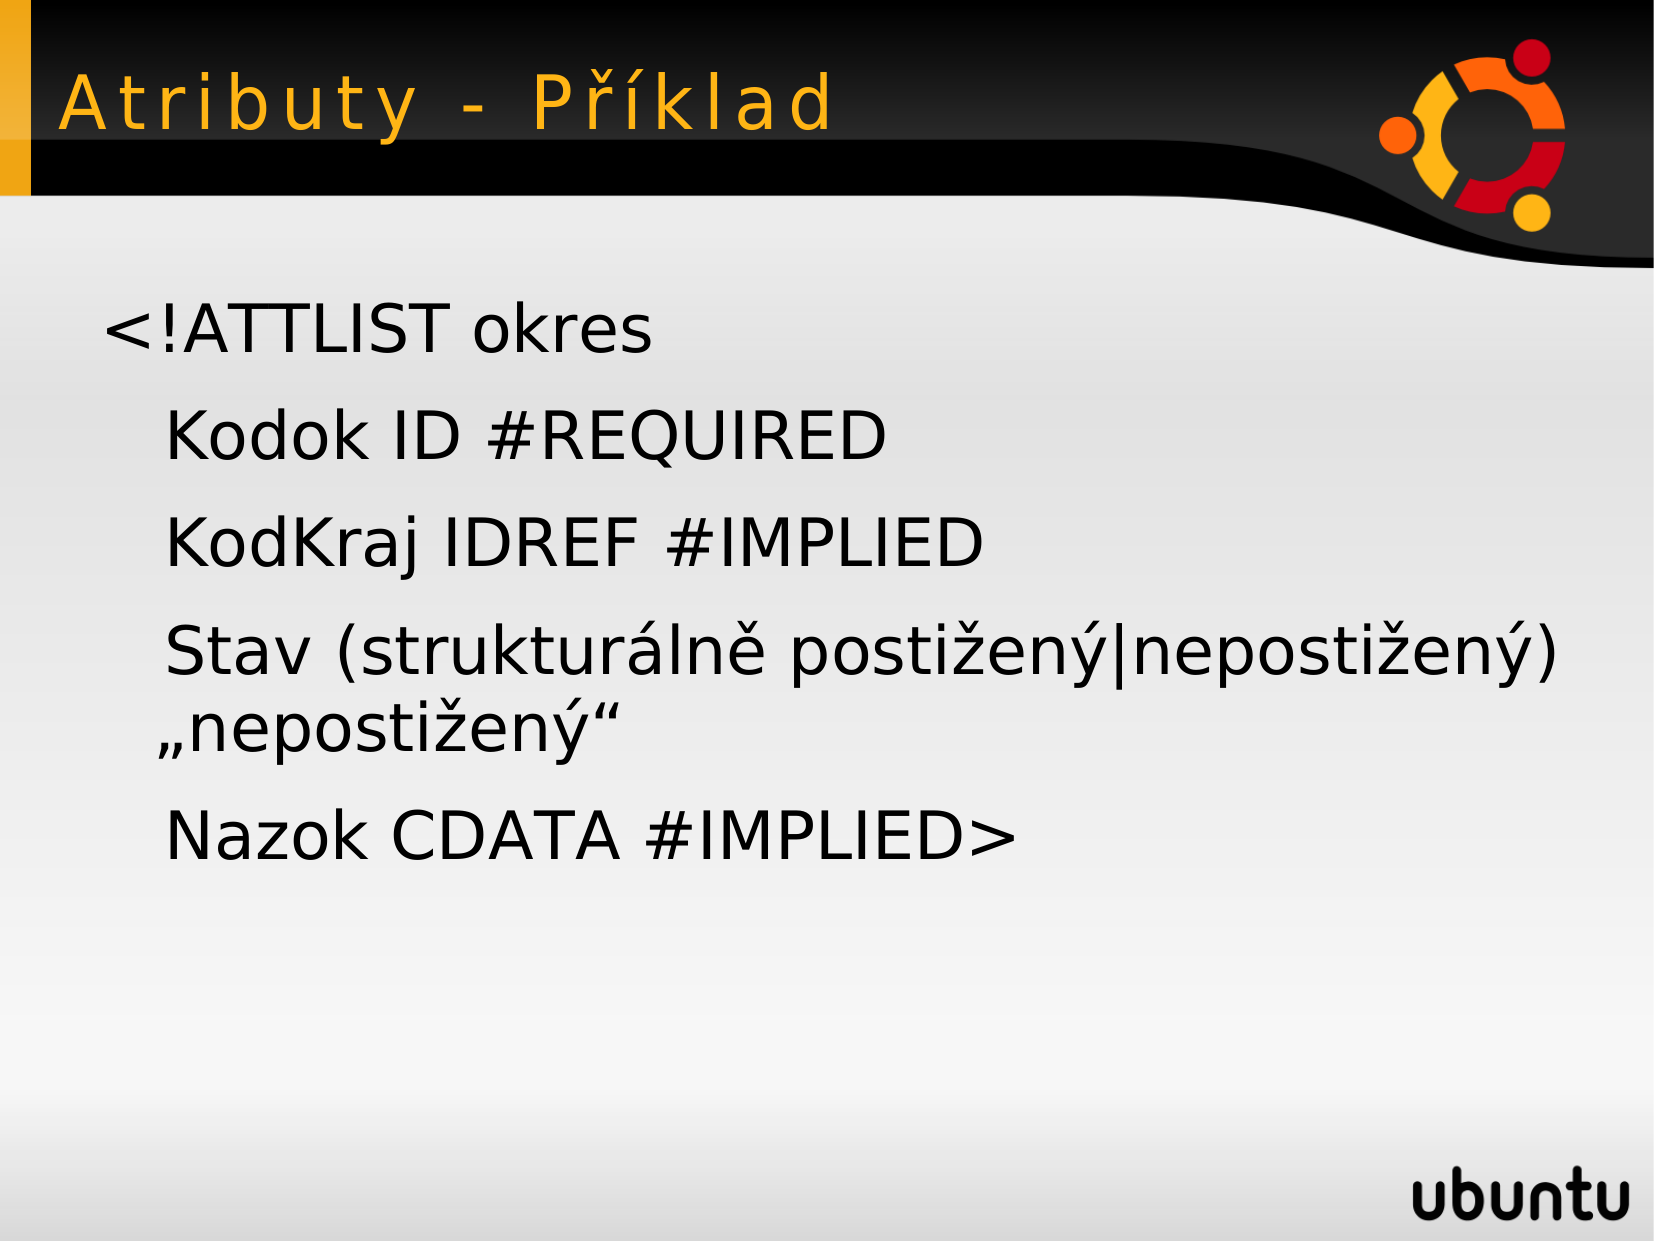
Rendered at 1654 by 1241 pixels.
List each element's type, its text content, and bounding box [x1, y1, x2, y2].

picture [0, 0, 1654, 1241]
list <!ATTLIST okres Kodok ID #REQUIRED KodKraj IDREF #IMPLIED Stav (strukturálně postižený|nepostižený) „nepostižený“ Nazok CDATA #IMPLIED> [82, 290, 1571, 1109]
title Atributy - Příklad [59, 29, 1270, 178]
